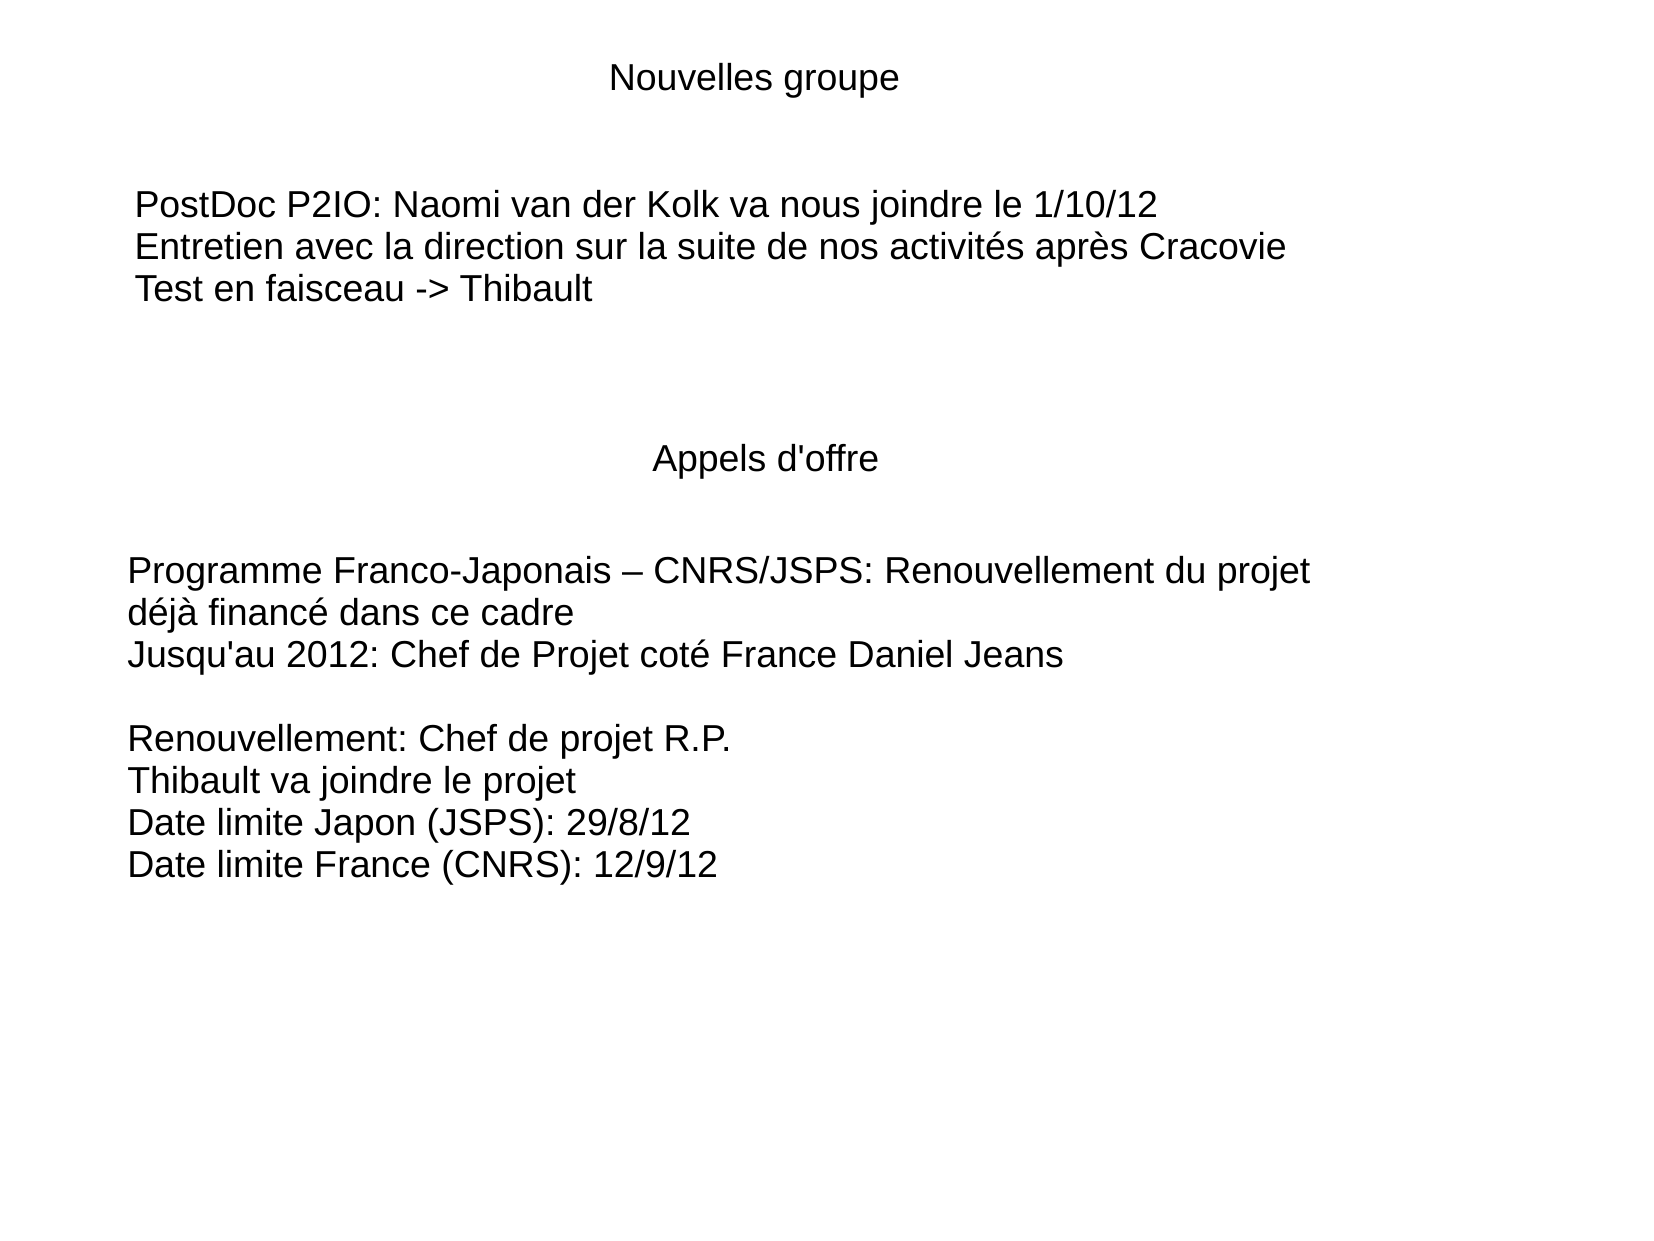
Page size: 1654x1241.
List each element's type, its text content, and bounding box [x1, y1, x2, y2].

text_box Nouvelles groupe [594, 49, 916, 107]
text_box PostDoc P2IO: Naomi van der Kolk va nous joindre le 1/10/12 Entretien avec la direction sur la suite de nos activités après Cracovie Test en faisceau -> Thibault [119, 175, 1305, 317]
text_box Appels d'offre [637, 429, 895, 487]
text_box Programme Franco-Japonais – CNRS/JSPS: Renouvellement du projet déjà financé dans ce cadre Jusqu'au 2012: Chef de Projet coté France Daniel Jeans Renouvellement: Chef de projet R.P. Thibault va joindre le projet Date limite Japon (JSPS): 29/8/12 Date limite France (CNRS): 12/9/12 [112, 542, 1339, 978]
